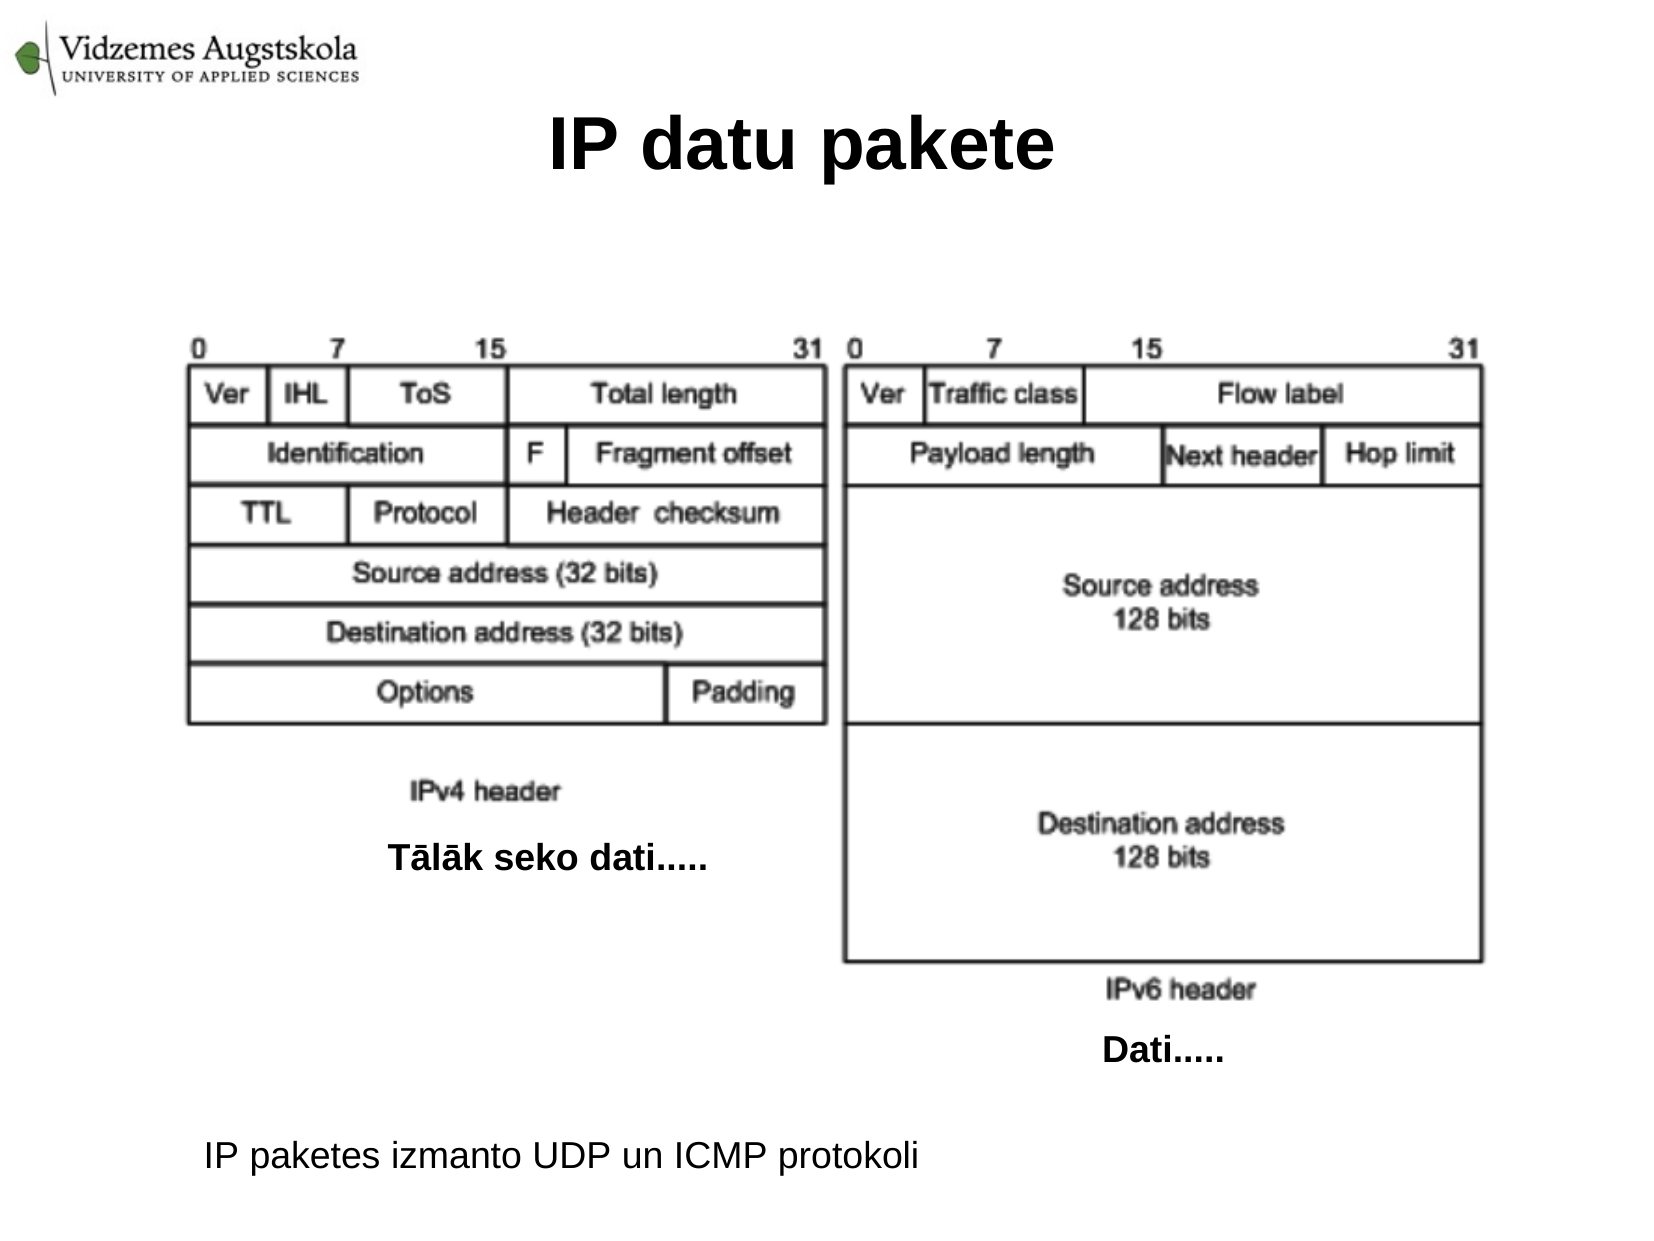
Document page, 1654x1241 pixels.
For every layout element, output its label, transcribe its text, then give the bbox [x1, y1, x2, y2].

picture [173, 312, 1536, 1040]
text_box Tālāk seko dati..... [372, 829, 724, 886]
picture [5, 2, 368, 113]
title IP datu pakete [94, 103, 1512, 188]
text_box IP paketes izmanto UDP un ICMP protokoli [188, 1127, 935, 1185]
text_box Dati..... [1087, 1021, 1241, 1079]
